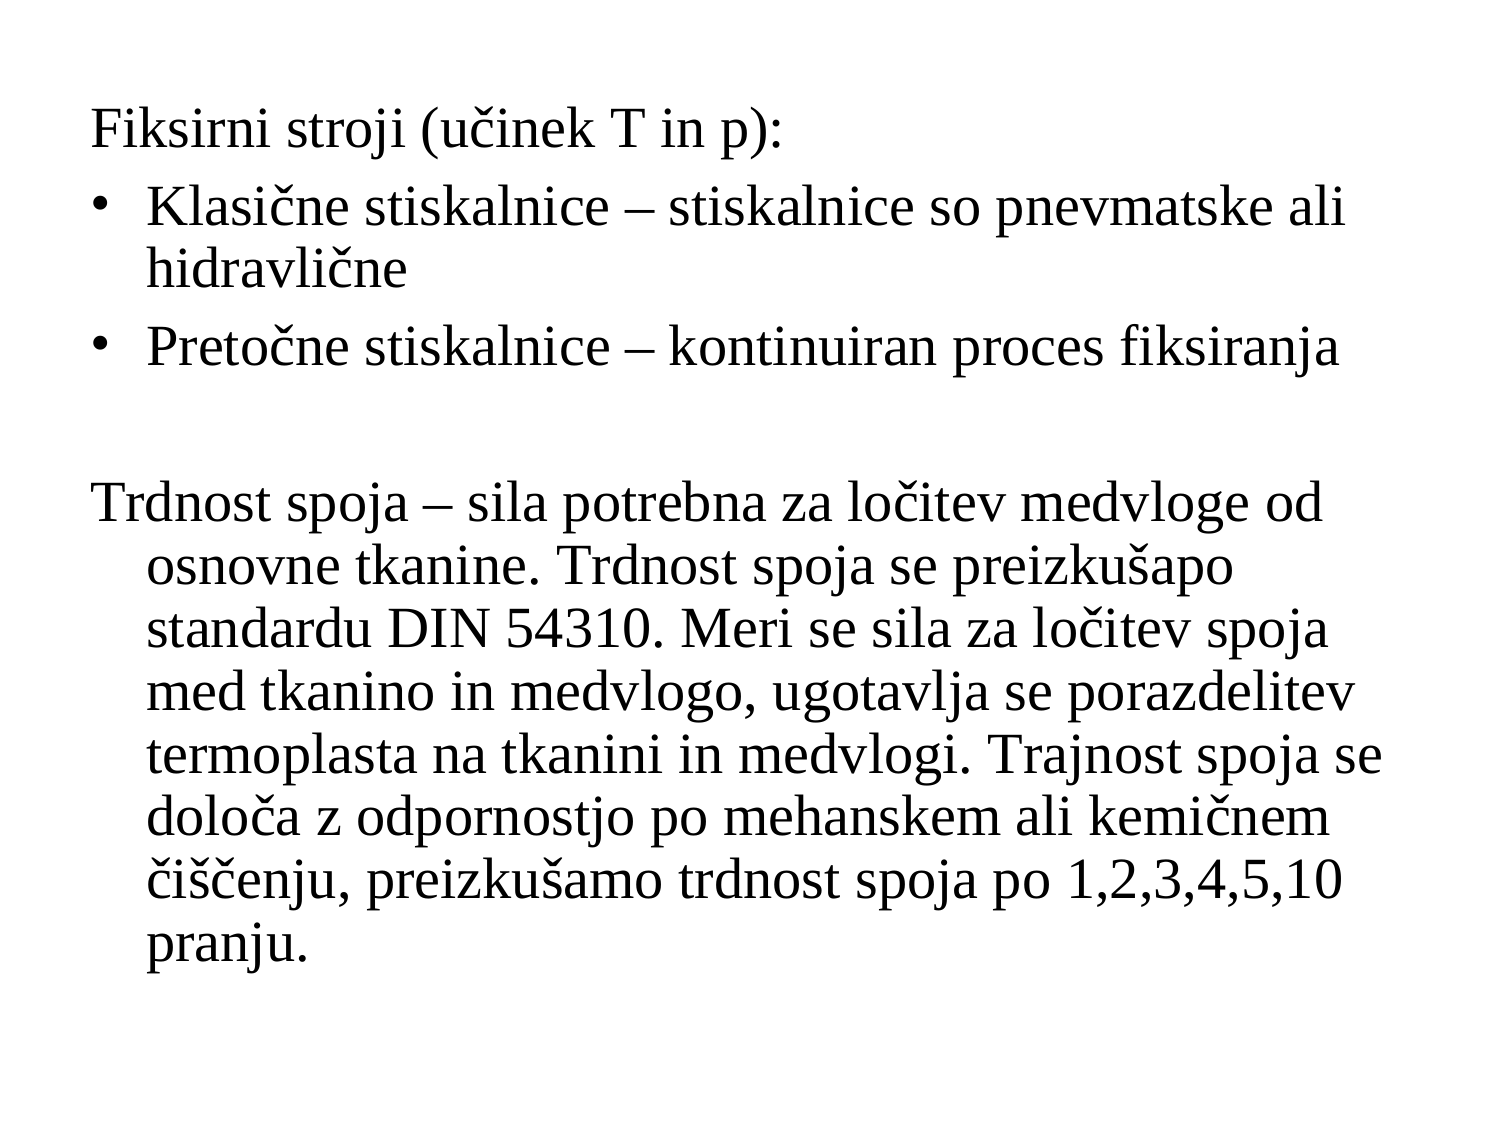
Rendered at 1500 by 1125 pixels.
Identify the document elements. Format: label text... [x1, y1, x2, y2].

list Fiksirni stroji (učinek T in p): Klasične stiskalnice – stiskalnice so pnevmatske ali hidravlične Pretočne stiskalnice – kontinuiran proces fiksiranja Trdnost spoja – sila potrebna za ločitev medvloge od osnovne tkanine. Trdnost spoja se preizkušapo standardu DIN 54310. Meri se sila za ločitev spoja med tkanino in medvlogo, ugotavlja se porazdelitev termoplasta na tkanini in medvlogi. Trajnost spoja se določa z odpornostjo po mehanskem ali kemičnem čiščenju, preizkušamo trdnost spoja po 1,2,3,4,5,10 pranju. [75, 90, 1426, 1047]
